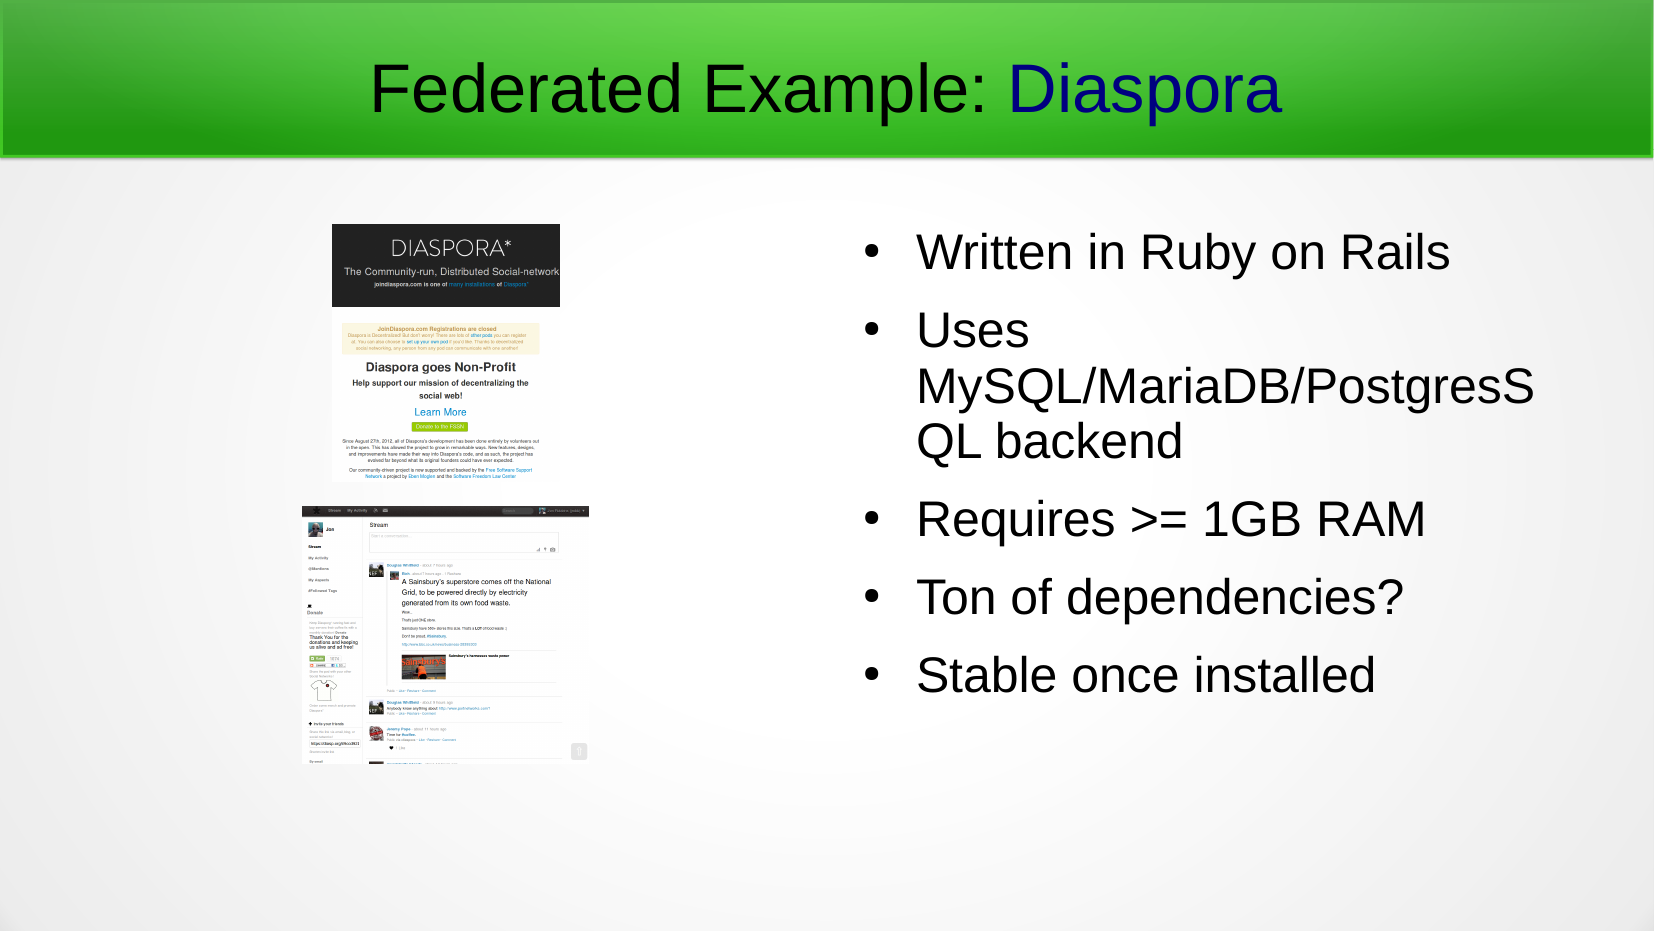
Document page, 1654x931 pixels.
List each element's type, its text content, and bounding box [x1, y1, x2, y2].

picture [332, 224, 560, 482]
title Federated Example: Diaspora [82, 35, 1571, 142]
picture [302, 506, 589, 764]
list Written in Ruby on Rails Uses MySQL/MariaDB/PostgresSQL backend Requires >= 1GB RAM Ton of dependencies? Stable once installed [845, 224, 1572, 764]
